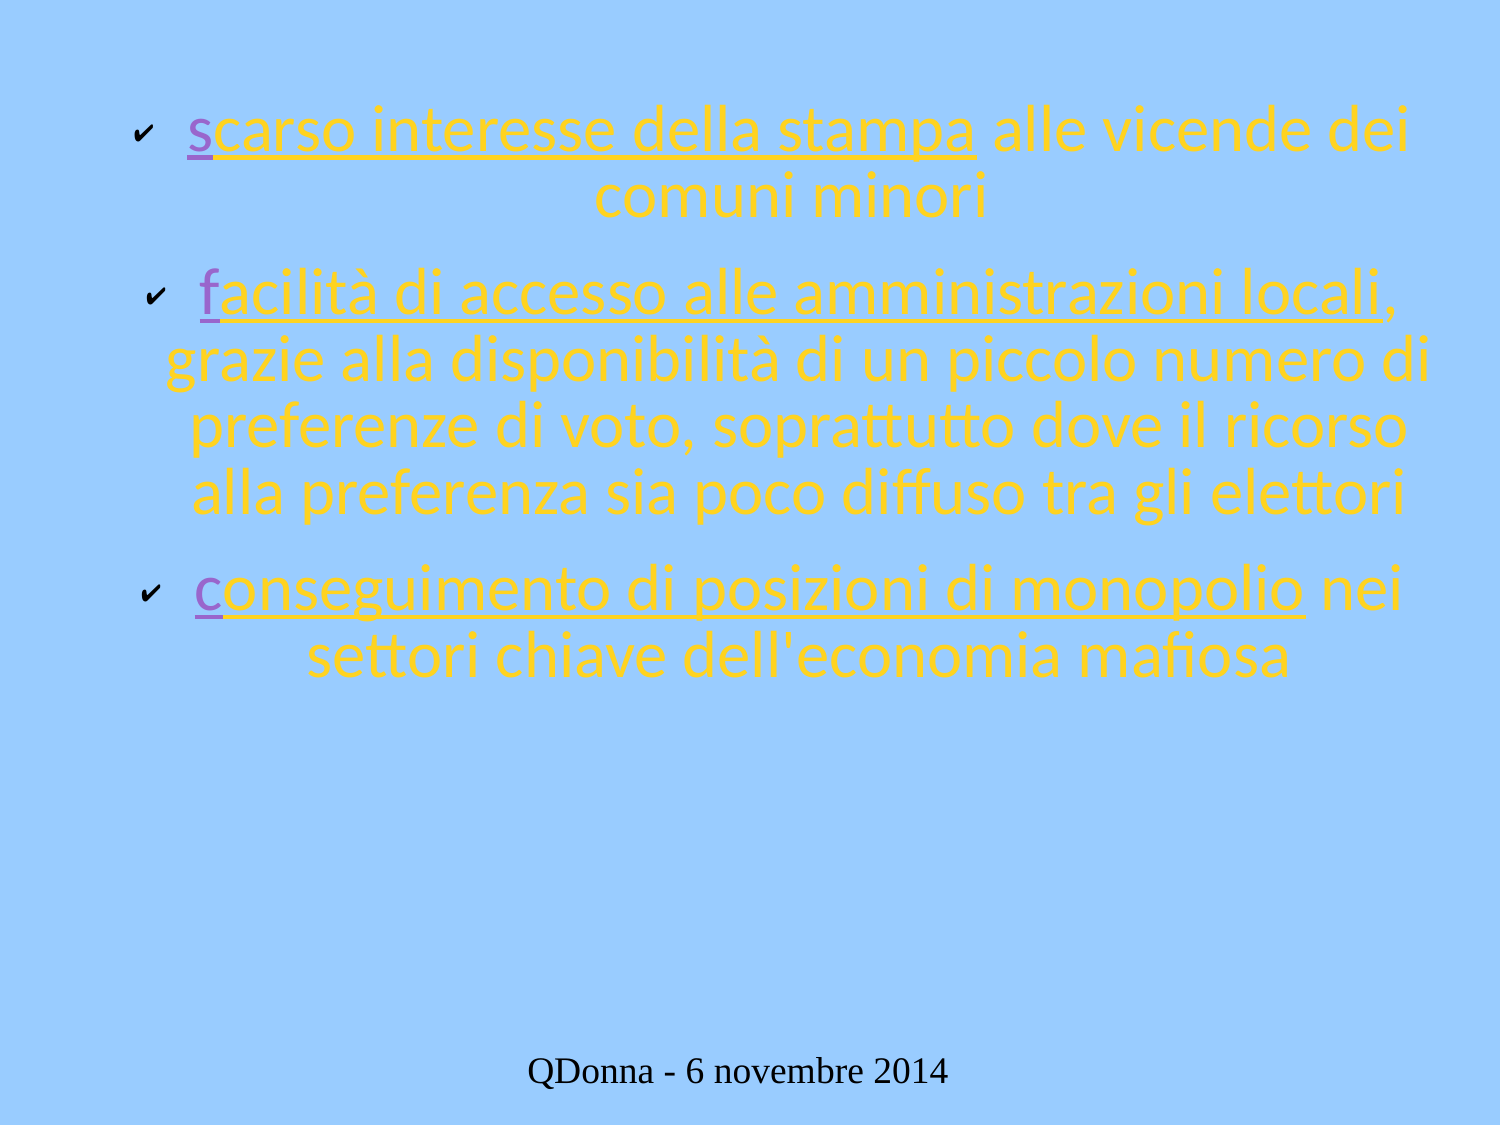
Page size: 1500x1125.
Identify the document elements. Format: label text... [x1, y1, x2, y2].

list scarso interesse della stampa alle vicende dei comuni minori facilità di accesso alle amministrazioni locali, grazie alla disponibilità di un piccolo numero di preferenze di voto, soprattutto dove il ricorso alla preferenza sia poco diffuso tra gli elettori conseguimento di posizioni di monopolio nei settori chiave dell'economia mafiosa [75, 93, 1454, 1043]
